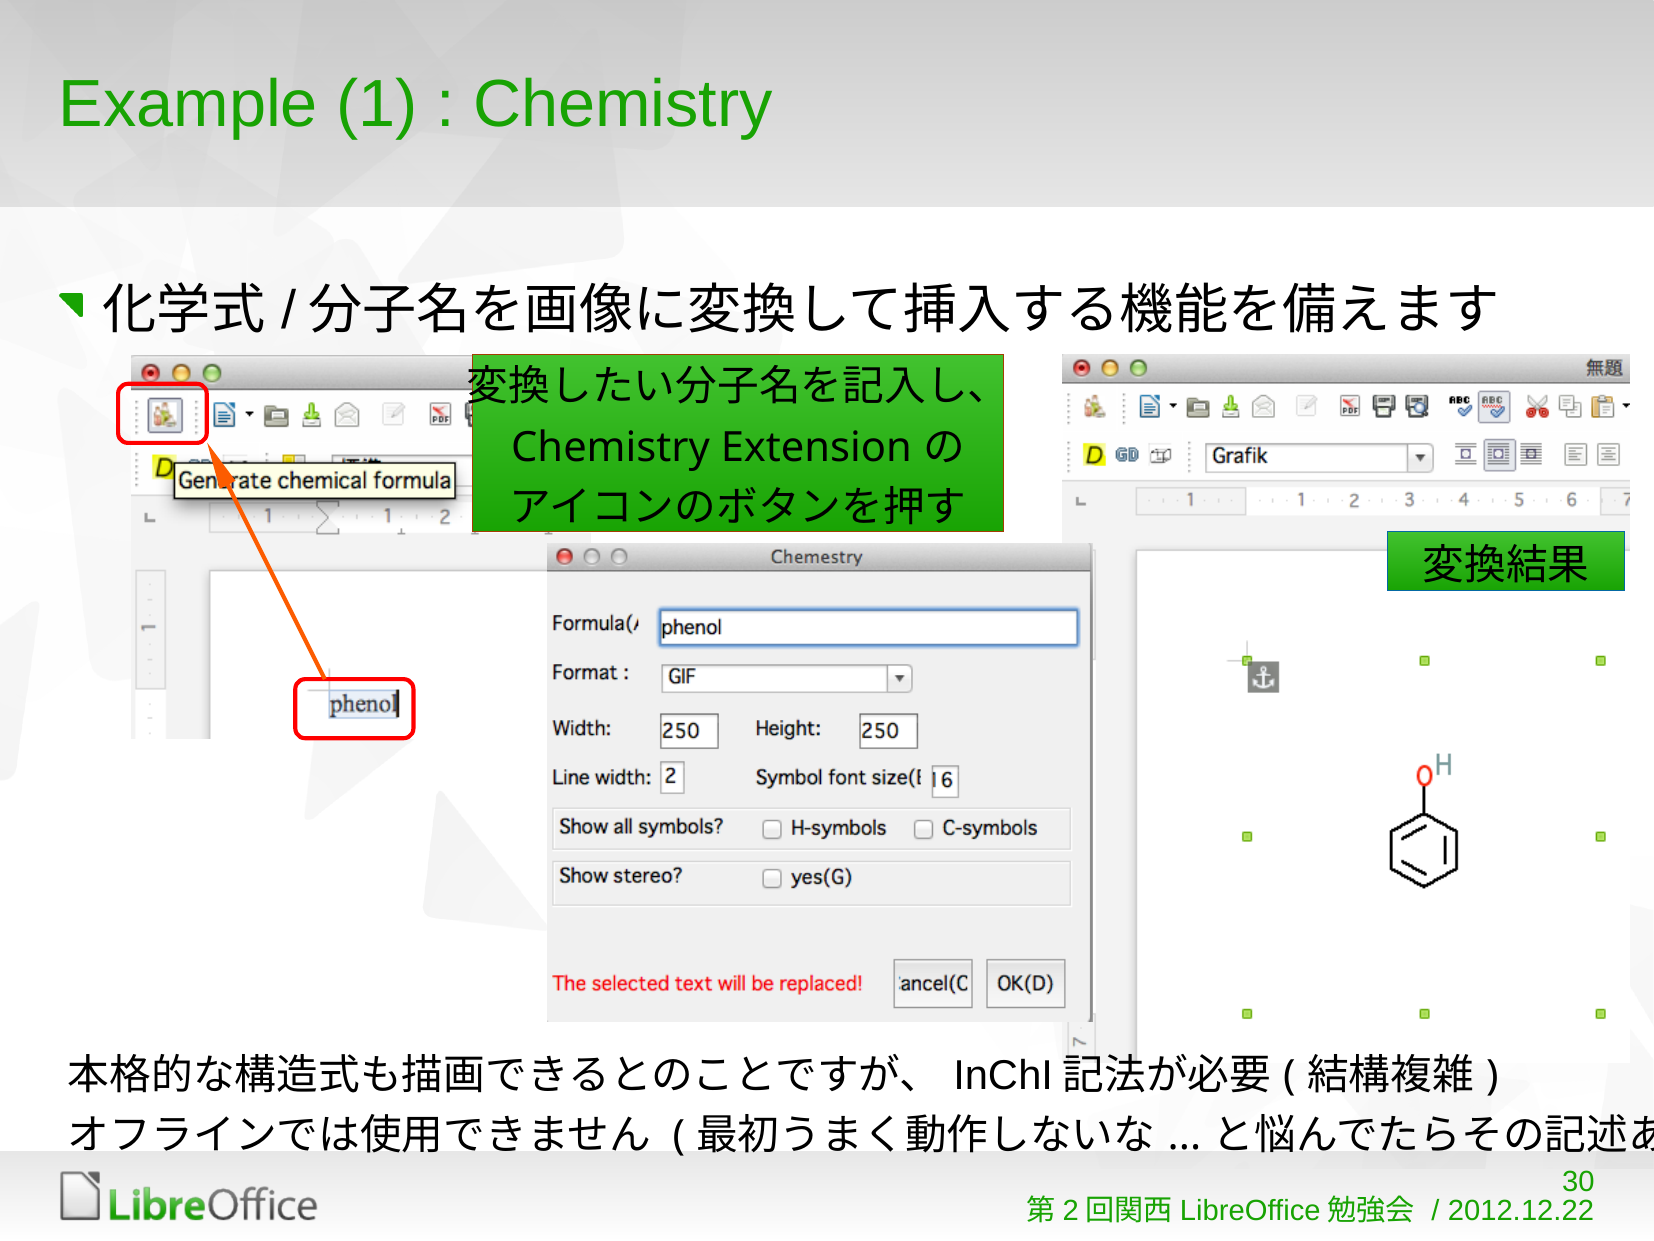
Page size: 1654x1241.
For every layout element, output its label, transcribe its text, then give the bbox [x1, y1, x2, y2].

picture [919, 1137, 931, 1147]
picture [1636, 1133, 1644, 1146]
text_box 変換したい分子名を記入し、 Chemistry Extensionの アイコンのボタンを押す [472, 354, 1004, 532]
picture [41, 1152, 337, 1240]
picture [1273, 1137, 1280, 1146]
picture [1510, 1137, 1519, 1143]
title Example (1) : Chemistry [59, 29, 1595, 178]
text_box 変換結果 [1387, 531, 1625, 591]
picture [1277, 1137, 1290, 1146]
picture [0, 0, 1654, 1169]
picture [1646, 1131, 1653, 1141]
picture [1646, 1123, 1654, 1129]
list 化学式/分子名を画像に変換して挿入する機能を備えます [59, 265, 1595, 327]
text_box 本格的な構造式も描画できるとのことですが、InChI記法が必要(結構複雑) オフラインでは使用できません (最初うまく動作しないな...と悩んでたらその記述あり) [53, 1033, 1583, 1137]
picture [1130, 1142, 1139, 1148]
picture [1321, 1137, 1332, 1147]
picture [1081, 1137, 1091, 1145]
picture [1047, 1142, 1056, 1148]
